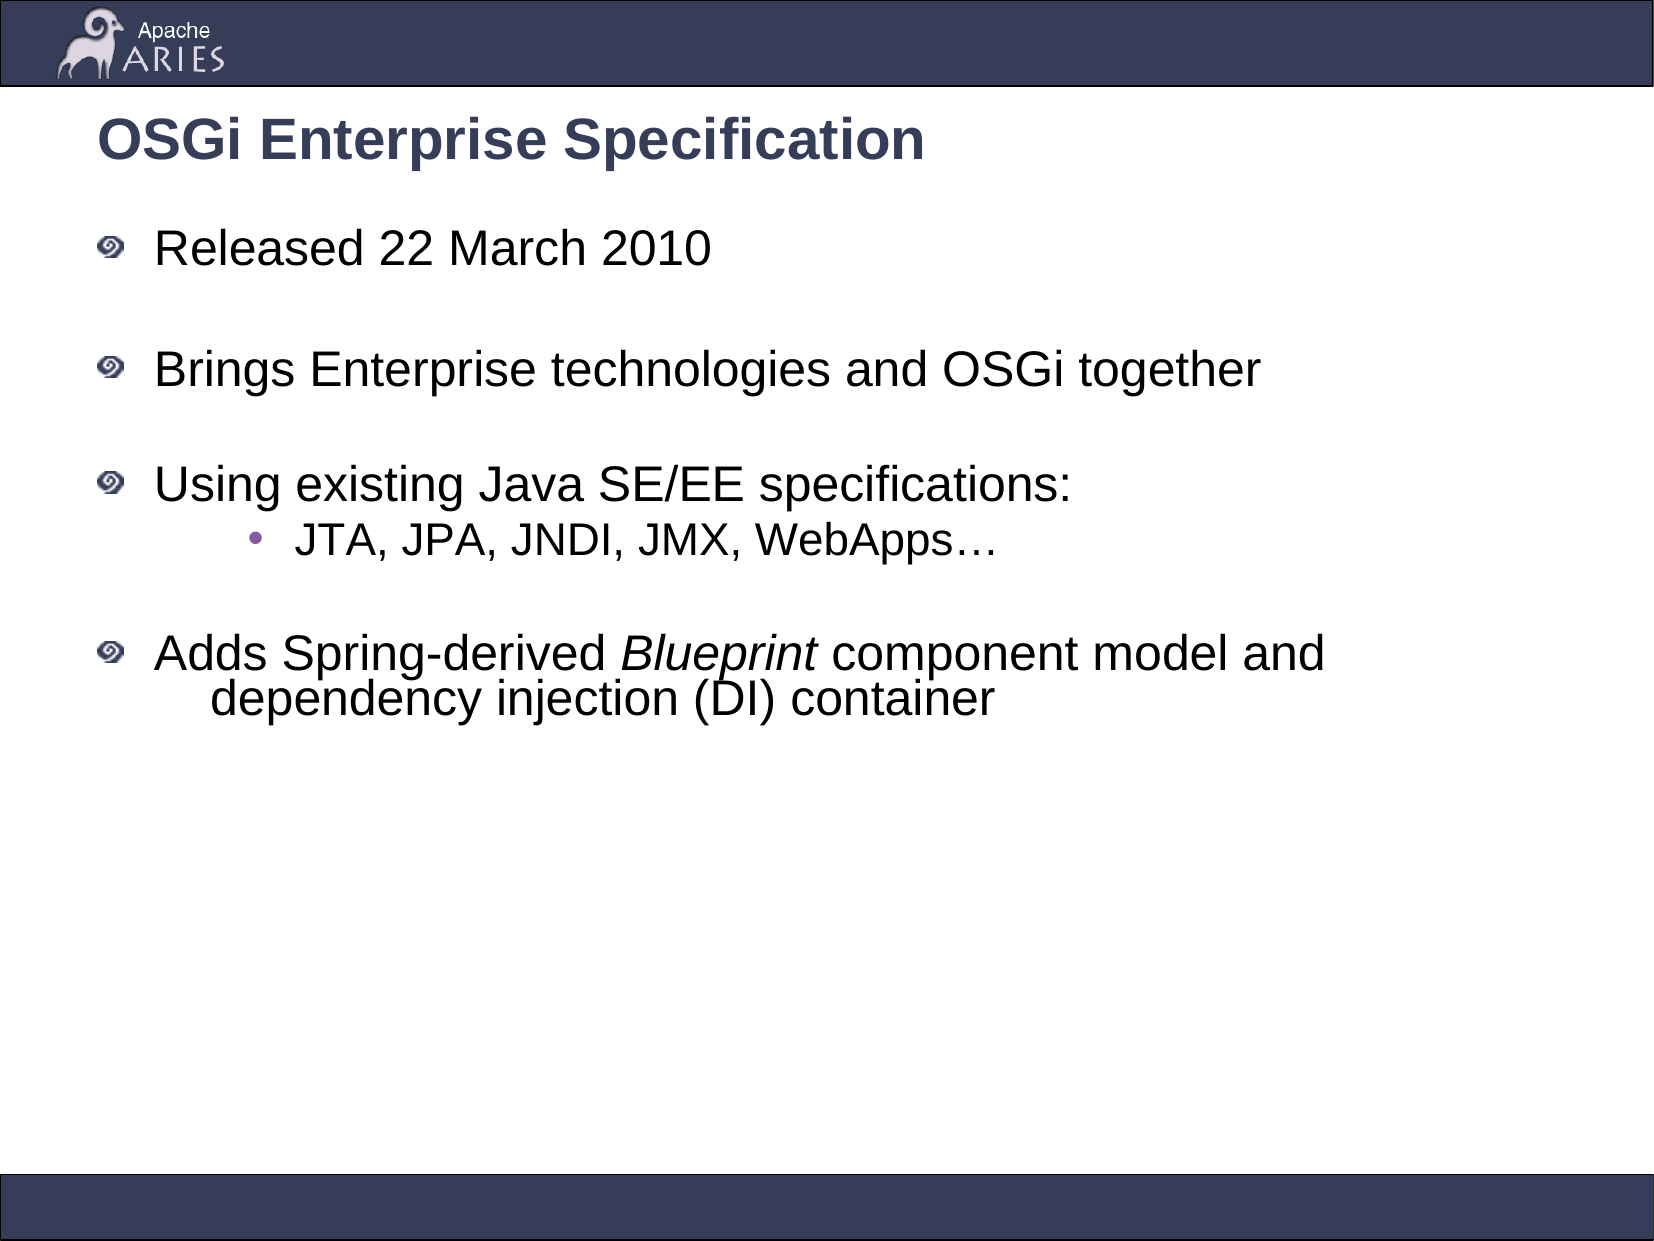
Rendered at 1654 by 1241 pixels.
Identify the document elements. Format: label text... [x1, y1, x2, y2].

title OSGi Enterprise Specification [82, 77, 1571, 207]
list Released 22 March 2010 Brings Enterprise technologies and OSGi together Using existing Java SE/EE specifications: JTA, JPA, JNDI, JMX, WebApps… Adds Spring-derived Blueprint component model and dependency injection (DI) container [82, 222, 1571, 854]
picture [47, 3, 232, 83]
